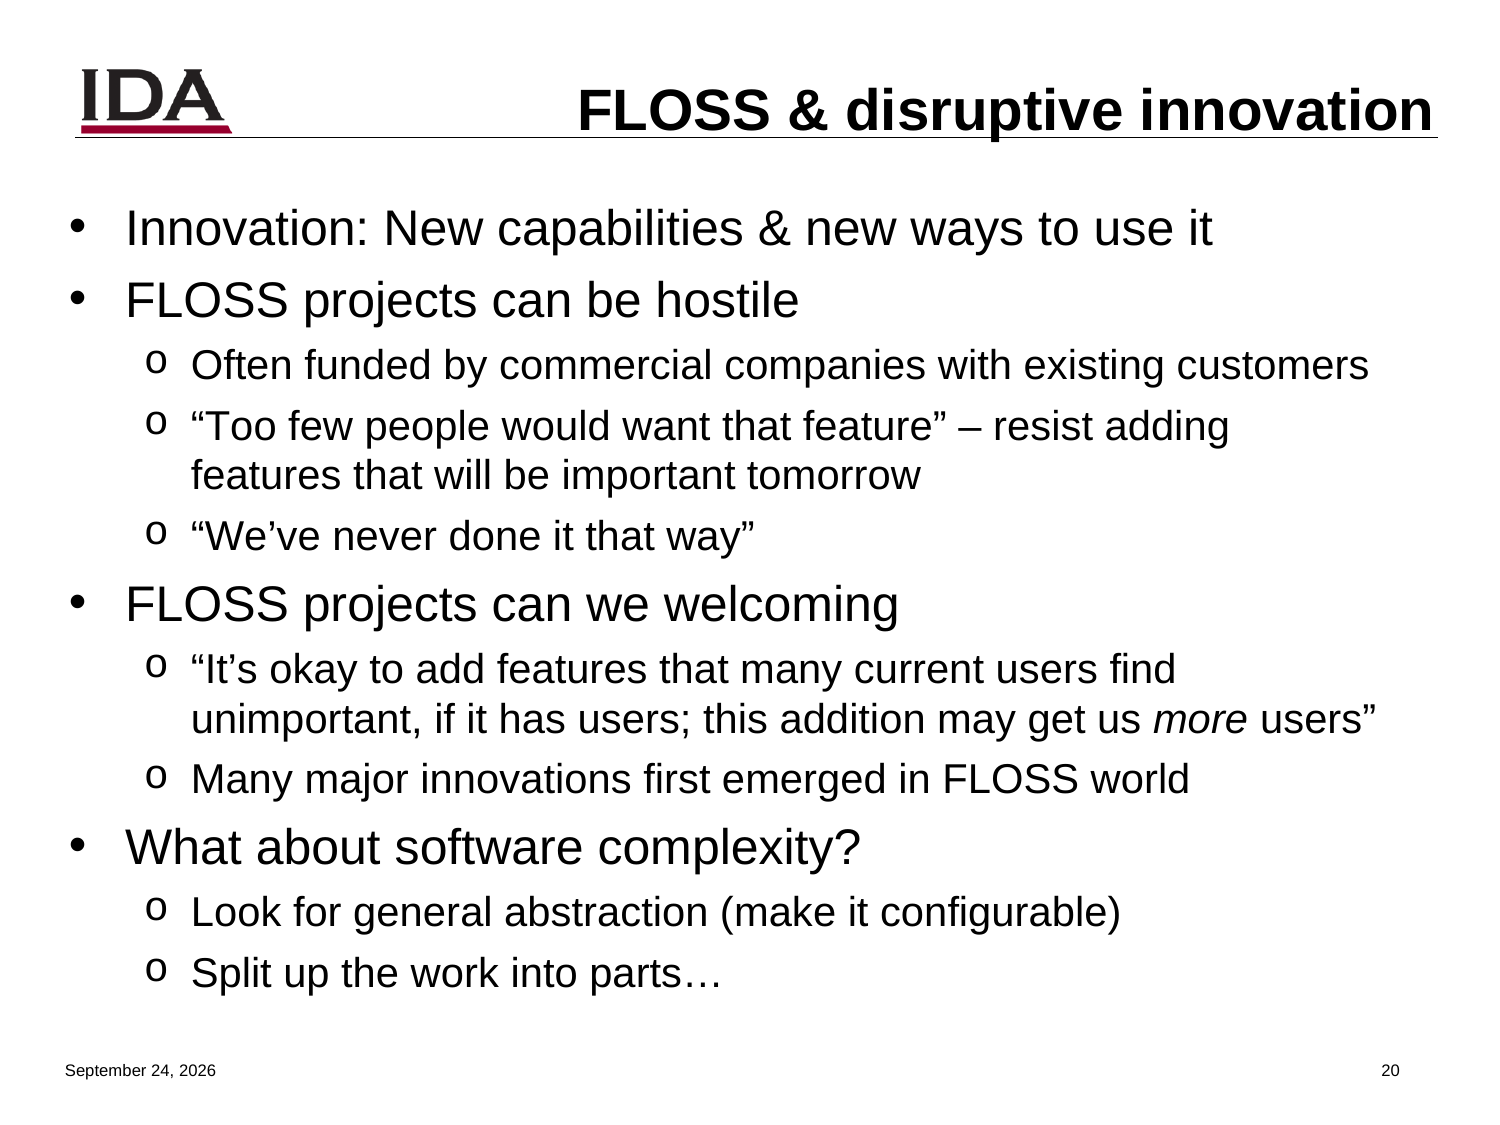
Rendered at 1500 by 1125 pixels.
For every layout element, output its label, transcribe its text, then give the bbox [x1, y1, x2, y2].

list Innovation: New capabilities & new ways to use it FLOSS projects can be hostile Often funded by commercial companies with existing customers “Too few people would want that feature” – resist adding features that will be important tomorrow “We’ve never done it that way” FLOSS projects can we welcoming “It’s okay to add features that many current users find unimportant, if it has users; this addition may get us more users” Many major innovations first emerged in FLOSS world What about software complexity? Look for general abstraction (make it configurable) Split up the work into parts… [53, 187, 1401, 1013]
text_box November 9, 2011 [49, 1012, 363, 1088]
title FLOSS & disruptive innovation [425, 63, 1450, 150]
picture [77, 65, 233, 138]
text_box <number> [1102, 1012, 1415, 1088]
